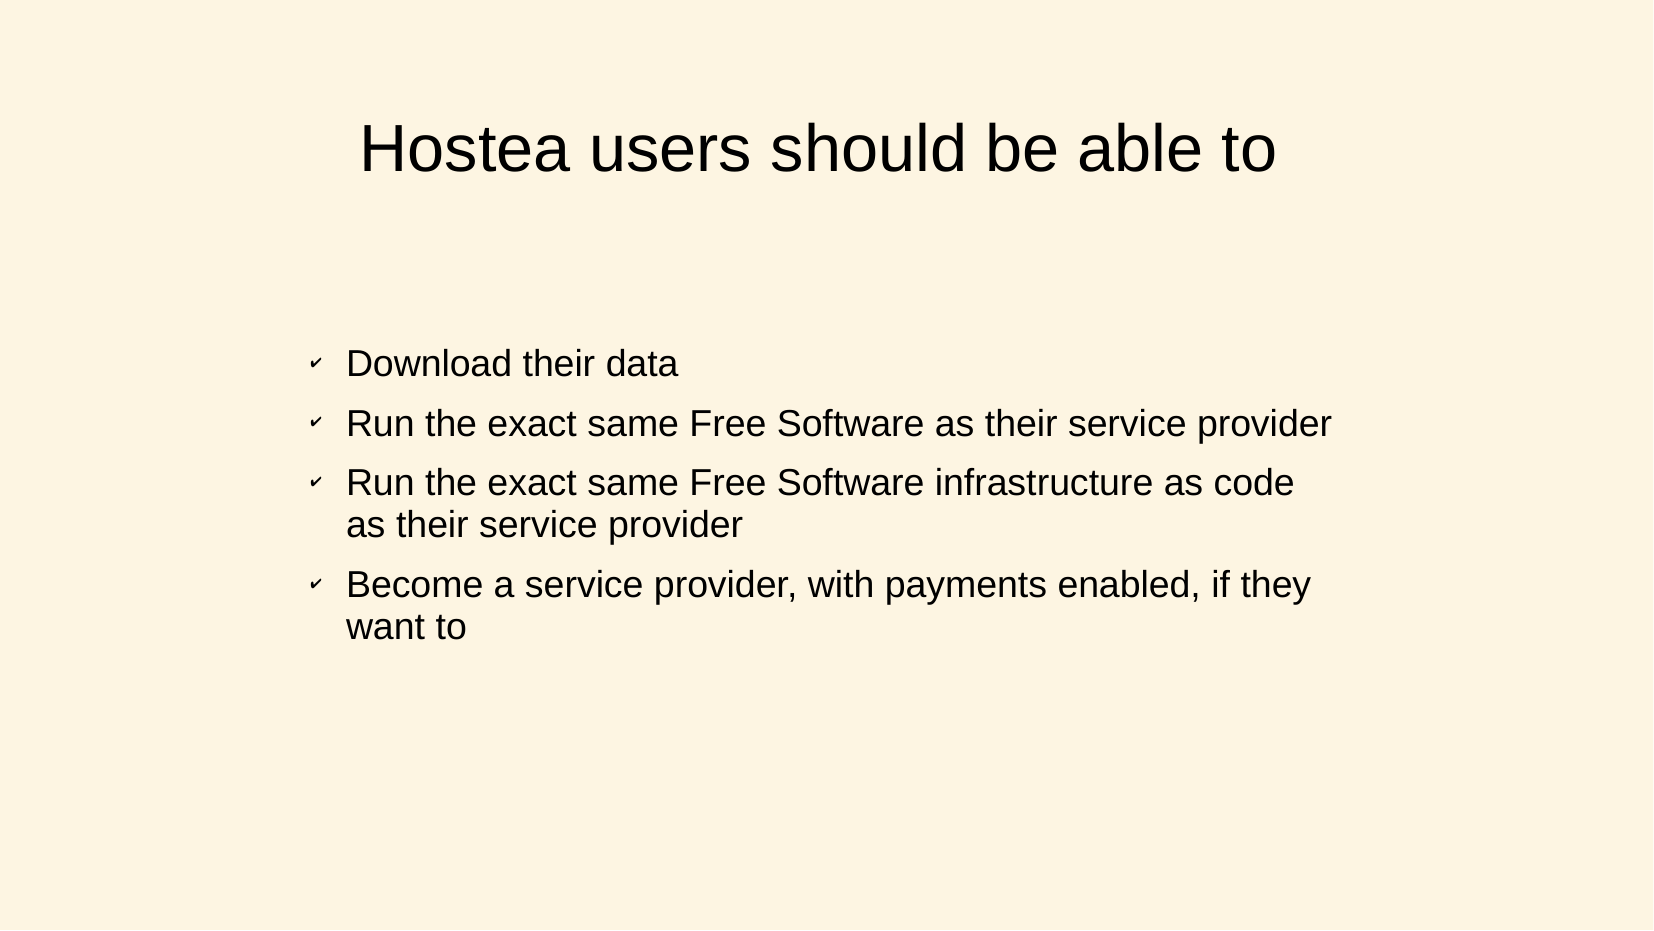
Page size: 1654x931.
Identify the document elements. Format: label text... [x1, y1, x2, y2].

text_box Download their data Run the exact same Free Software as their service provider Run the exact same Free Software infrastructure as code as their service provider Become a service provider, with payments enabled, if they want to [295, 275, 1358, 655]
title Hostea users should be able to [75, 70, 1564, 226]
